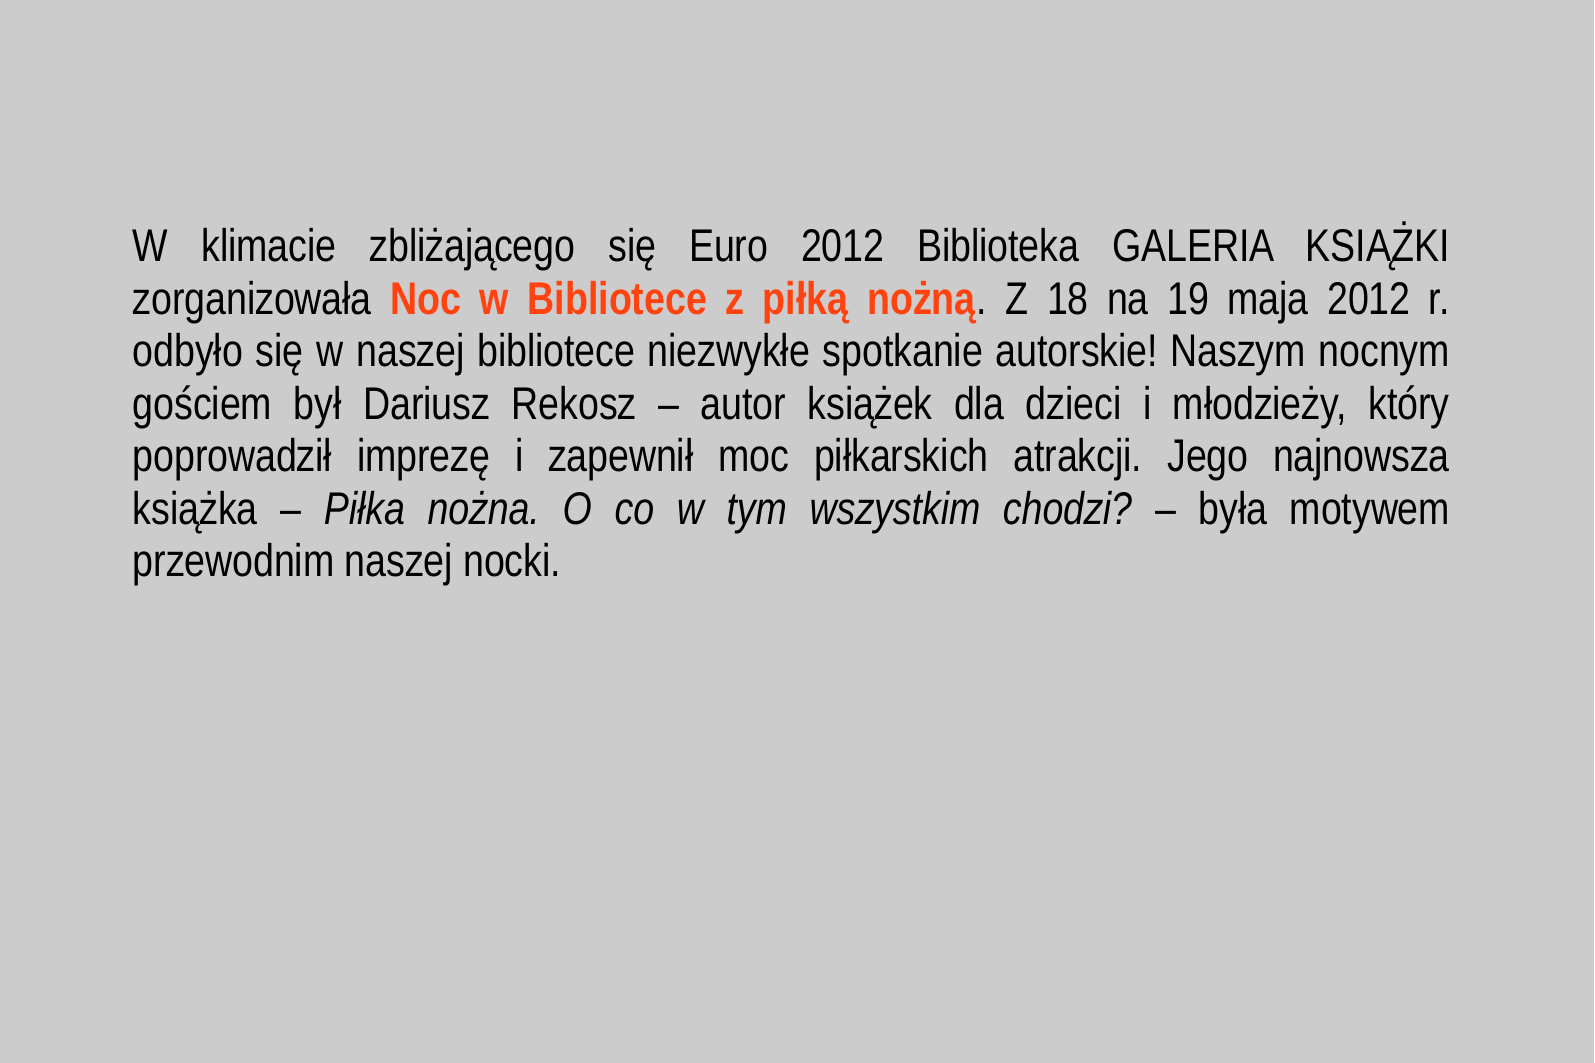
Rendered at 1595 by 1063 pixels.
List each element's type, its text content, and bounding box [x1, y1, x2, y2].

text_box W klimacie zbliżającego się Euro 2012 Biblioteka GALERIA KSIĄŻKI zorganizowała Noc w Bibliotece z piłką nożną. Z 18 na 19 maja 2012 r. odbyło się w naszej bibliotece niezwykłe spotkanie autorskie! Naszym nocnym gościem był Dariusz Rekosz – autor książek dla dzieci i młodzieży, który poprowadził imprezę i zapewnił moc piłkarskich atrakcji. Jego najnowsza książka – Piłka nożna. O co w tym wszystkim chodzi? – była motywem przewodnim naszej nocki. [118, 211, 1466, 591]
